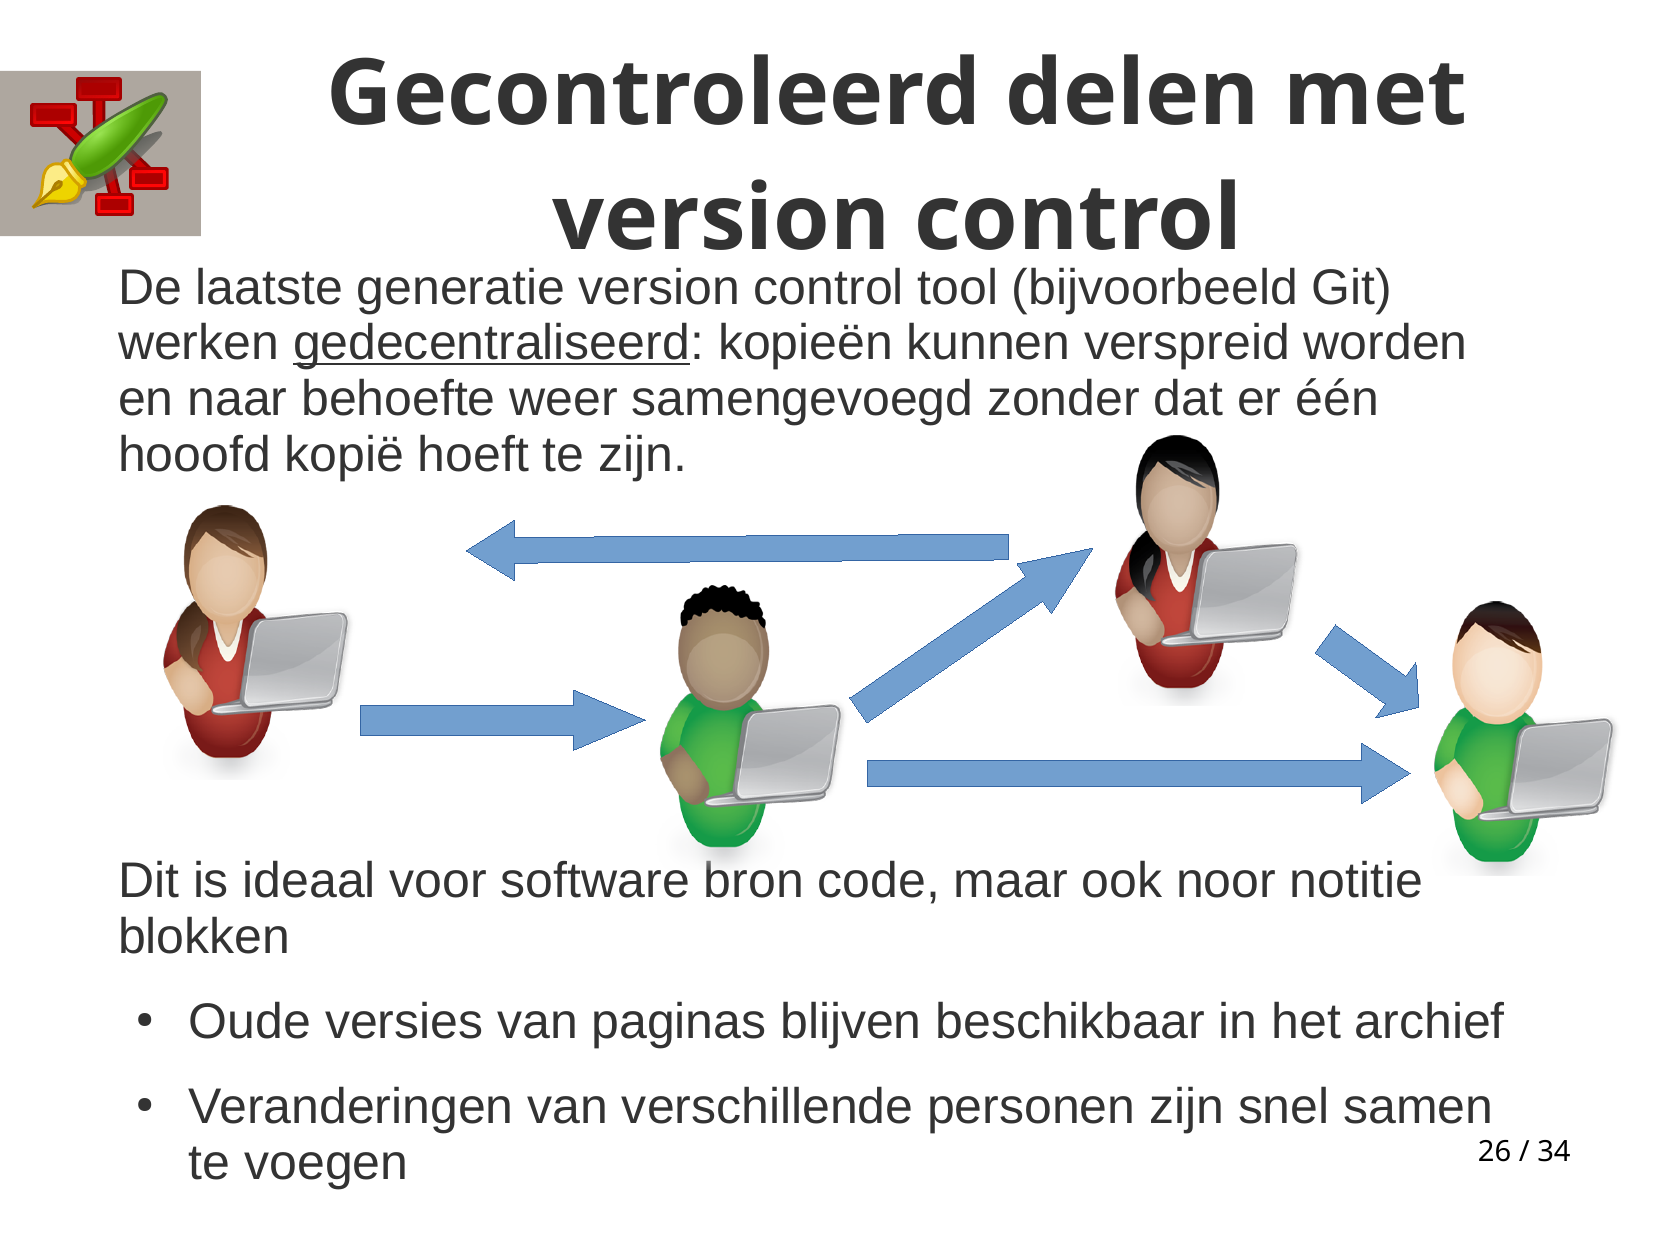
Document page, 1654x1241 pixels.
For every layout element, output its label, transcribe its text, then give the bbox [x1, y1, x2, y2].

picture [642, 561, 856, 871]
text_box [1315, 624, 1419, 718]
list De laatste generatie version control tool (bijvoorbeeld Git) werken gedecentraliseerd: kopieën kunnen verspreid worden en naar behoefte weer samengevoegd zonder dat er één hooofd kopië hoeft te zijn. Dit is ideaal voor software bron code, maar ook noor notitie blokken Oude versies van paginas blijven beschikbaar in het archief Veranderingen van verschillende personen zijn snel samen te voegen [118, 258, 1536, 1201]
picture [1098, 419, 1306, 706]
picture [1425, 584, 1623, 877]
text_box [466, 520, 1009, 581]
title Gecontroleerd delen met version control [224, 44, 1571, 259]
text_box [849, 548, 1093, 723]
text_box [360, 690, 646, 751]
picture [146, 488, 361, 781]
text_box [867, 743, 1411, 804]
